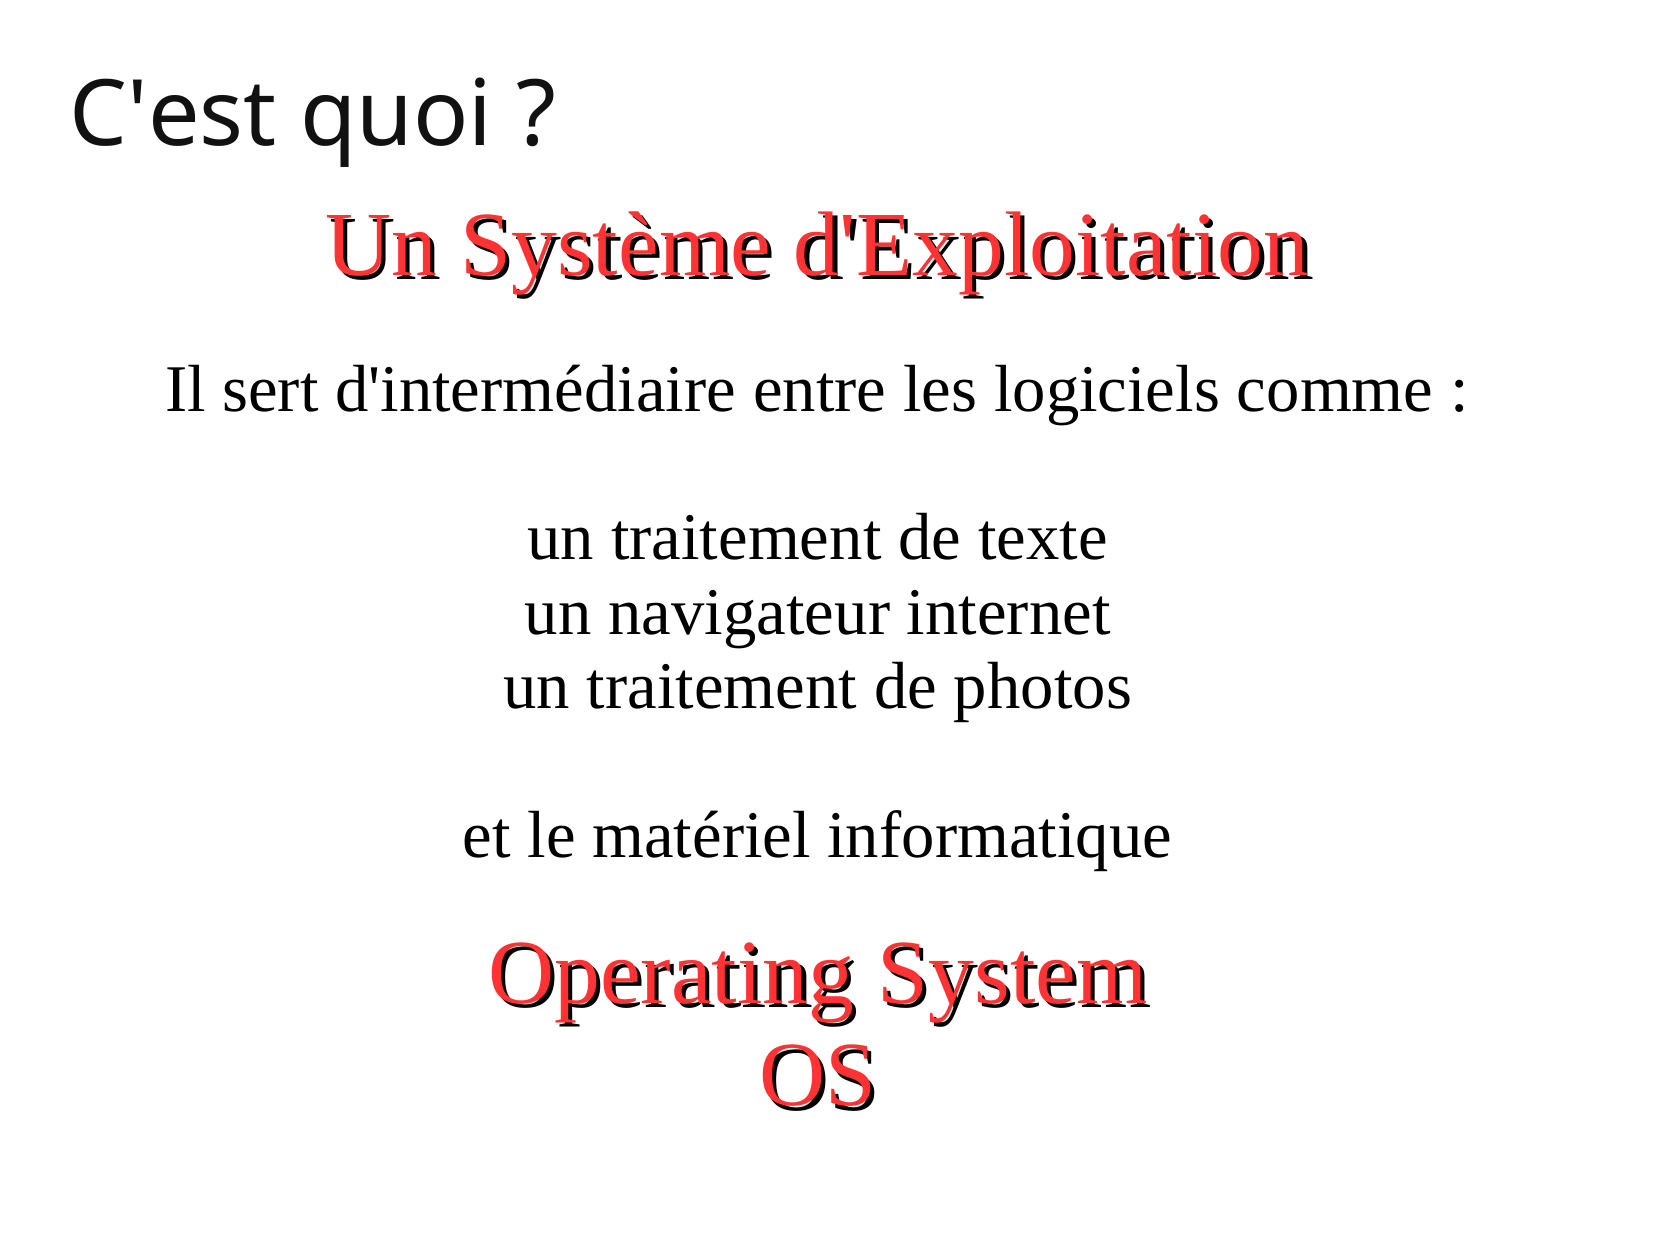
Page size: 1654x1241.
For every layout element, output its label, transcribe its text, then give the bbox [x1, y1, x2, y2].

text_box Operating System OS [112, 917, 1524, 1131]
title Un Système d'Exploitation [112, 141, 1524, 348]
text_box C'est quoi ? [23, 11, 603, 218]
text_box Il sert d'intermédiaire entre les logiciels comme : un traitement de texte un navigateur internet un traitement de photos et le matériel informatique [112, 348, 1524, 875]
